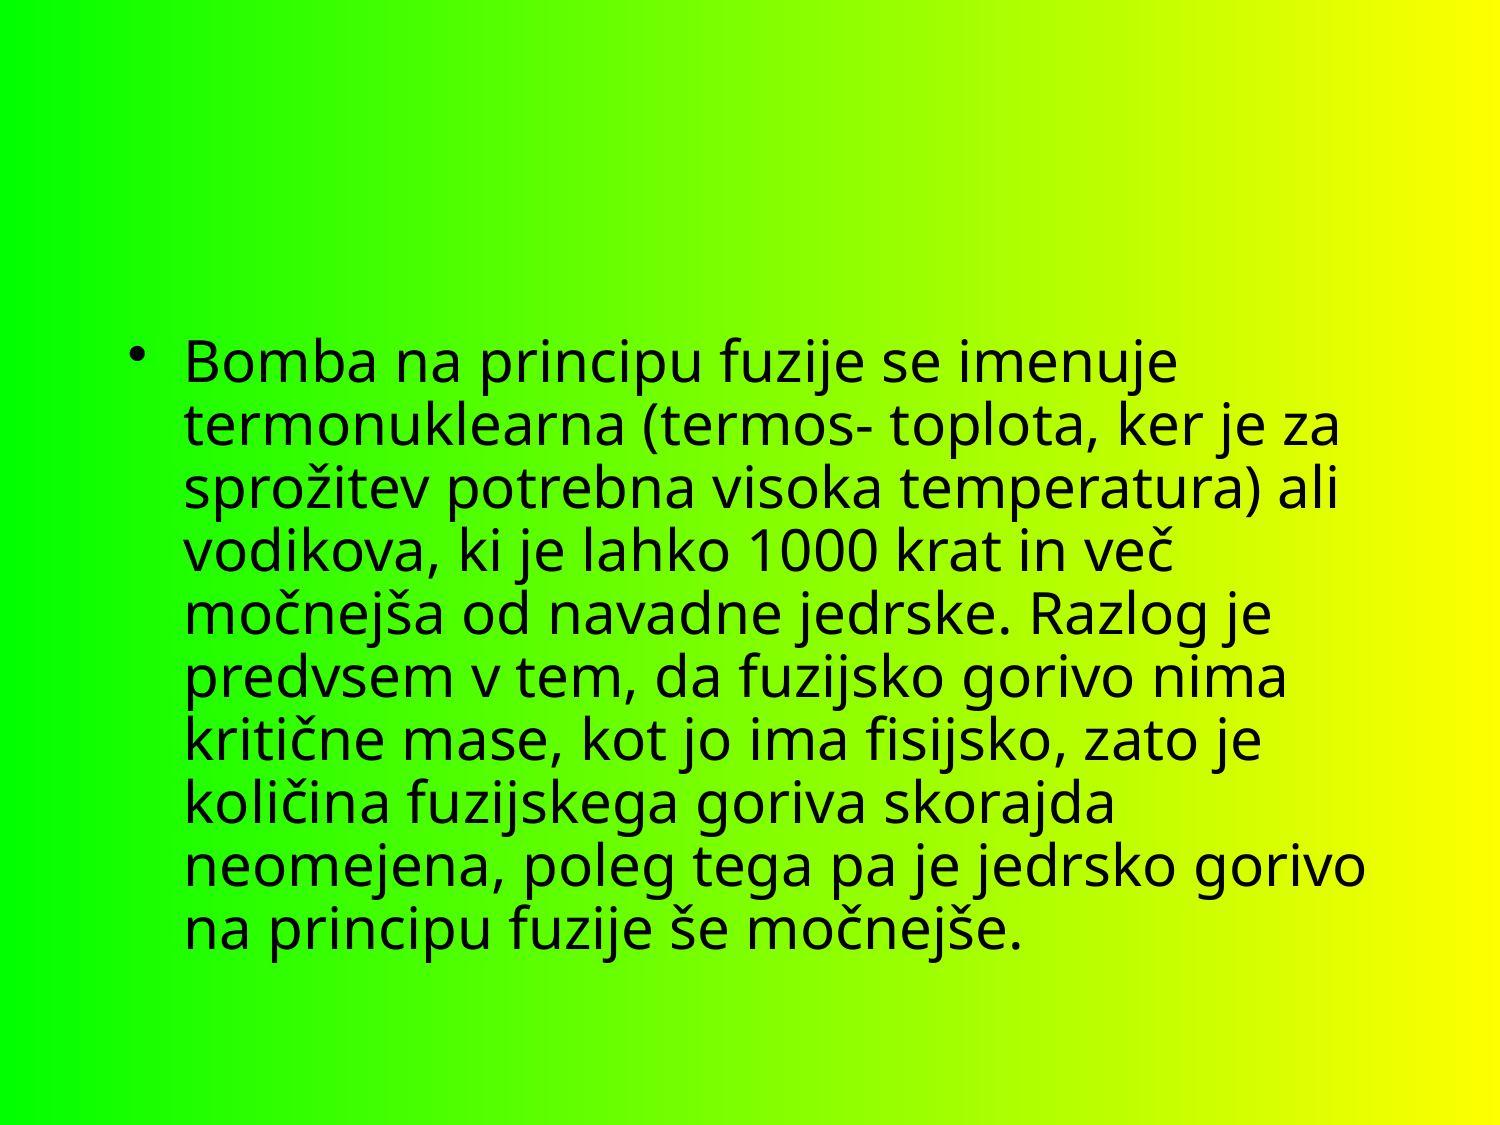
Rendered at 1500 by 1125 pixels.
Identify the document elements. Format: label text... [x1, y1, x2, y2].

list Bomba na principu fuzije se imenuje termonuklearna (termos- toplota, ker je za sprožitev potrebna visoka temperatura) ali vodikova, ki je lahko 1000 krat in več močnejša od navadne jedrske. Razlog je predvsem v tem, da fuzijsko gorivo nima kritične mase, kot jo ima fisijsko, zato je količina fuzijskega goriva skorajda neomejena, poleg tega pa je jedrsko gorivo na principu fuzije še močnejše. [112, 324, 1388, 1000]
